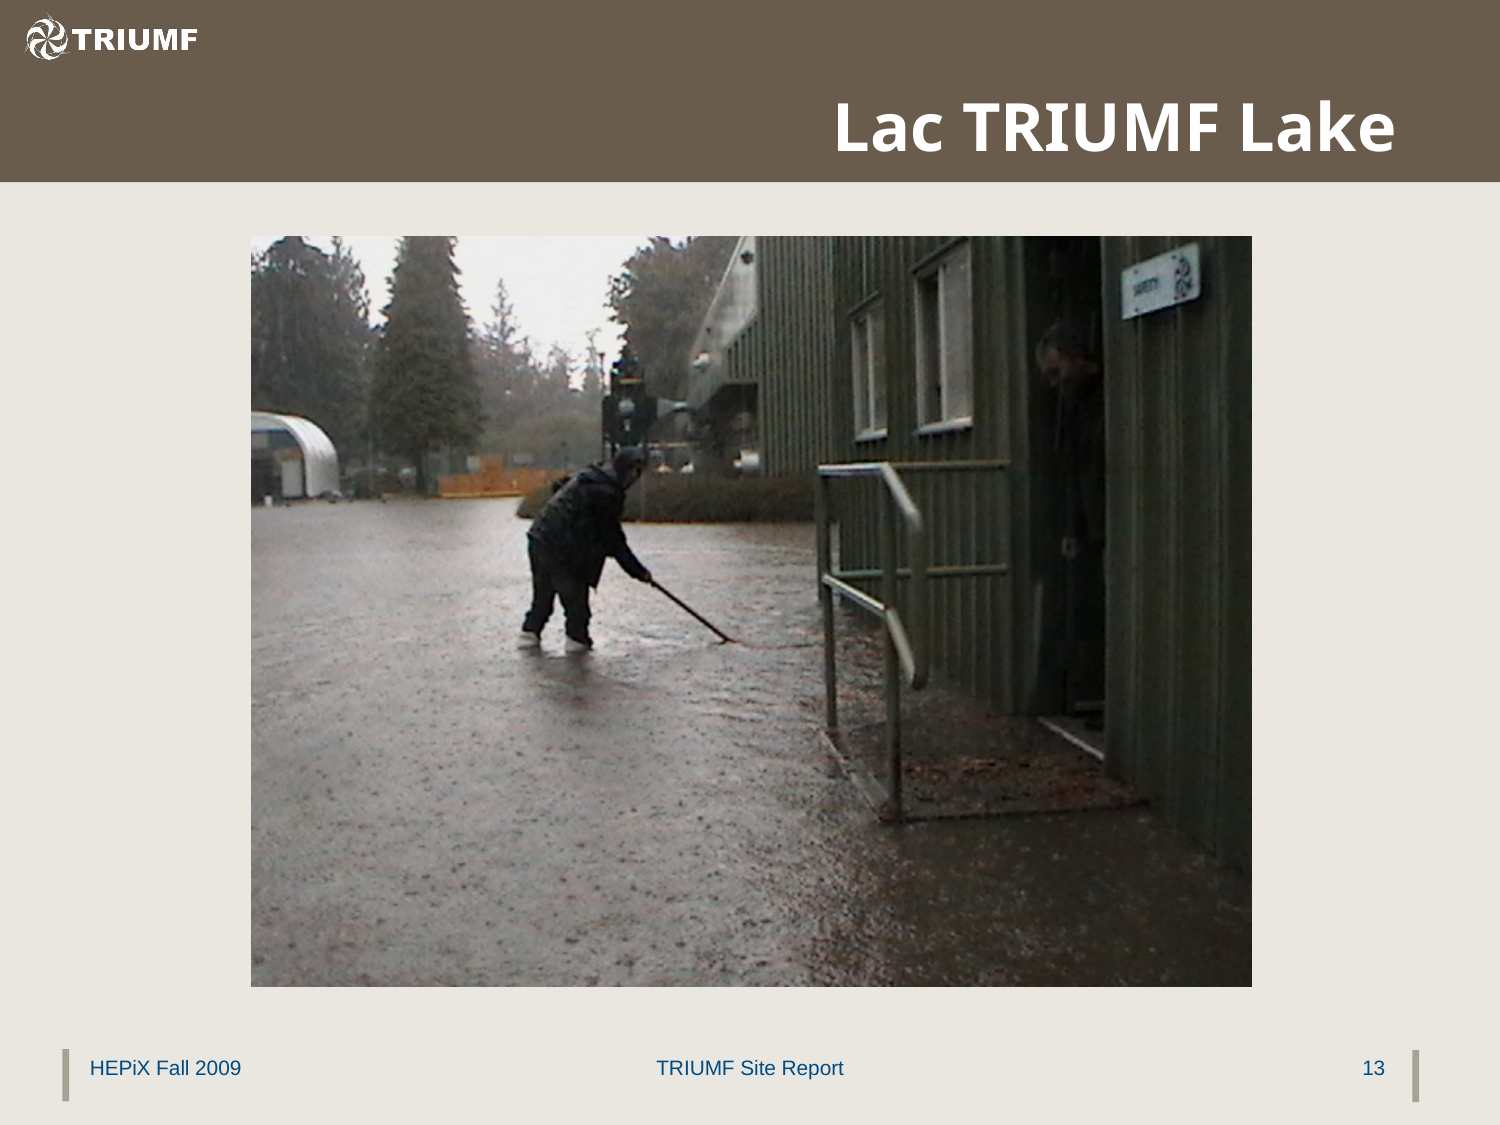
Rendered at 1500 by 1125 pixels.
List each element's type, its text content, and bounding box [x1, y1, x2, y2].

picture [24, 12, 62, 60]
text_box <number> [1049, 1046, 1401, 1125]
picture [251, 236, 1252, 987]
text_box HEPiX Fall 2009 [74, 1046, 426, 1125]
text_box TRIUMF Site Report [512, 1046, 988, 1125]
title Lac TRIUMF Lake [62, 0, 1413, 251]
